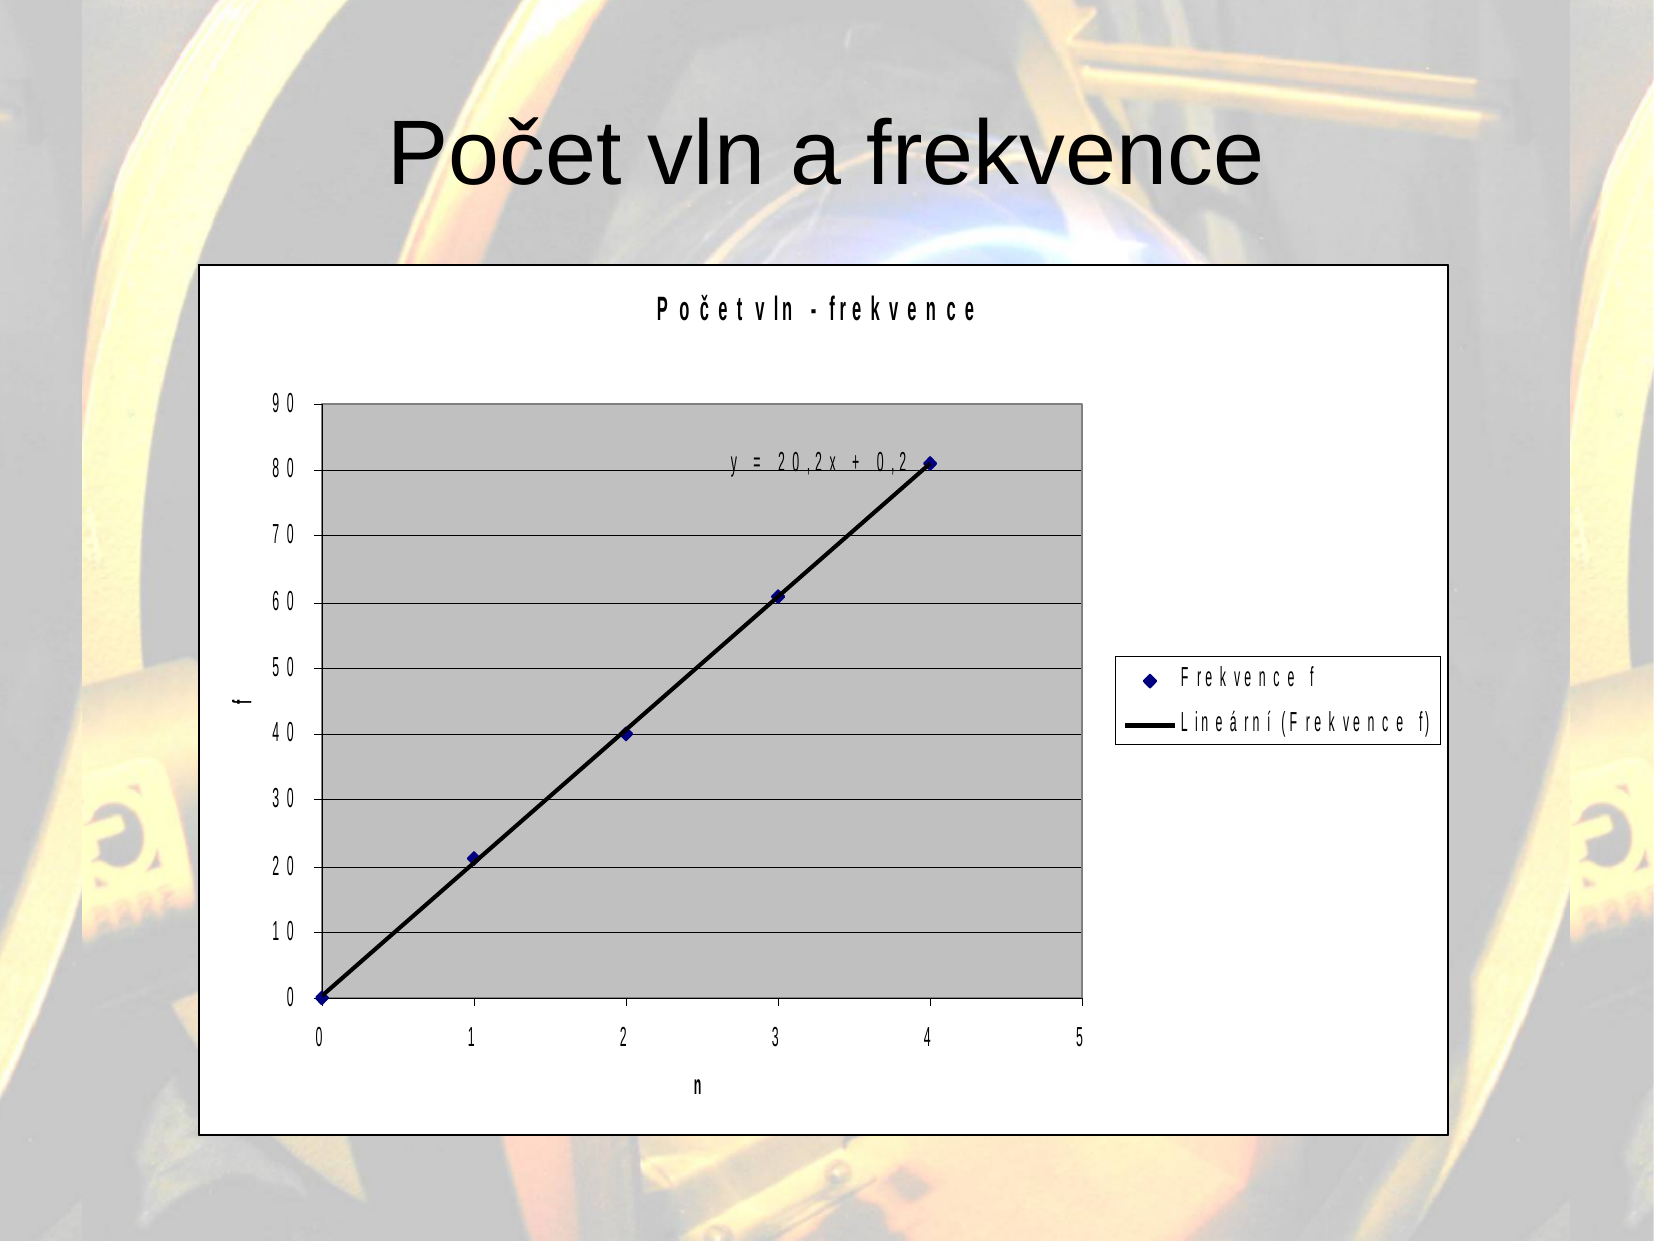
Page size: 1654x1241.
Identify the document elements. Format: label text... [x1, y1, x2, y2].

picture [0, 0, 1654, 1241]
title Počet vln a frekvence [82, 49, 1571, 257]
